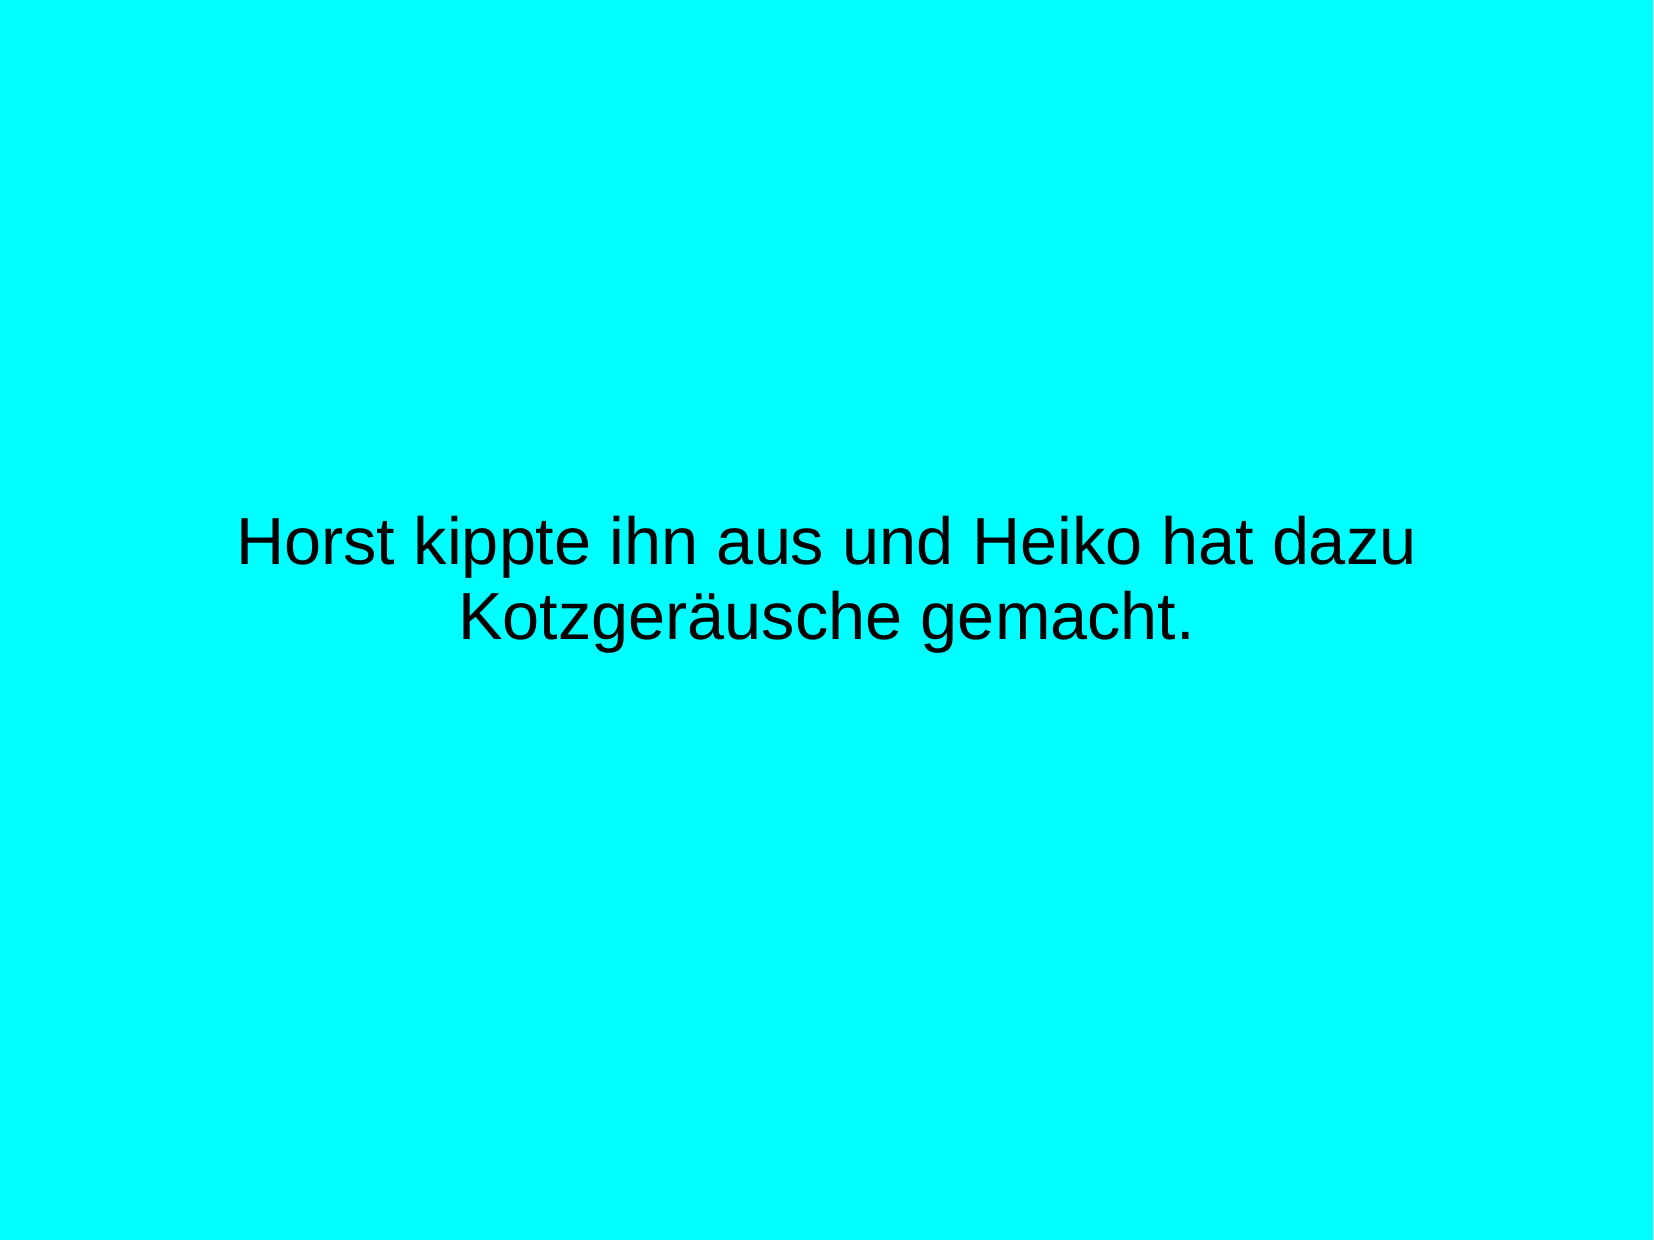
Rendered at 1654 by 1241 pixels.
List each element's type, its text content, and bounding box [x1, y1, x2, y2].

subtitle Horst kippte ihn aus und Heiko hat dazu Kotzgeräusche gemacht. [82, 49, 1571, 1109]
